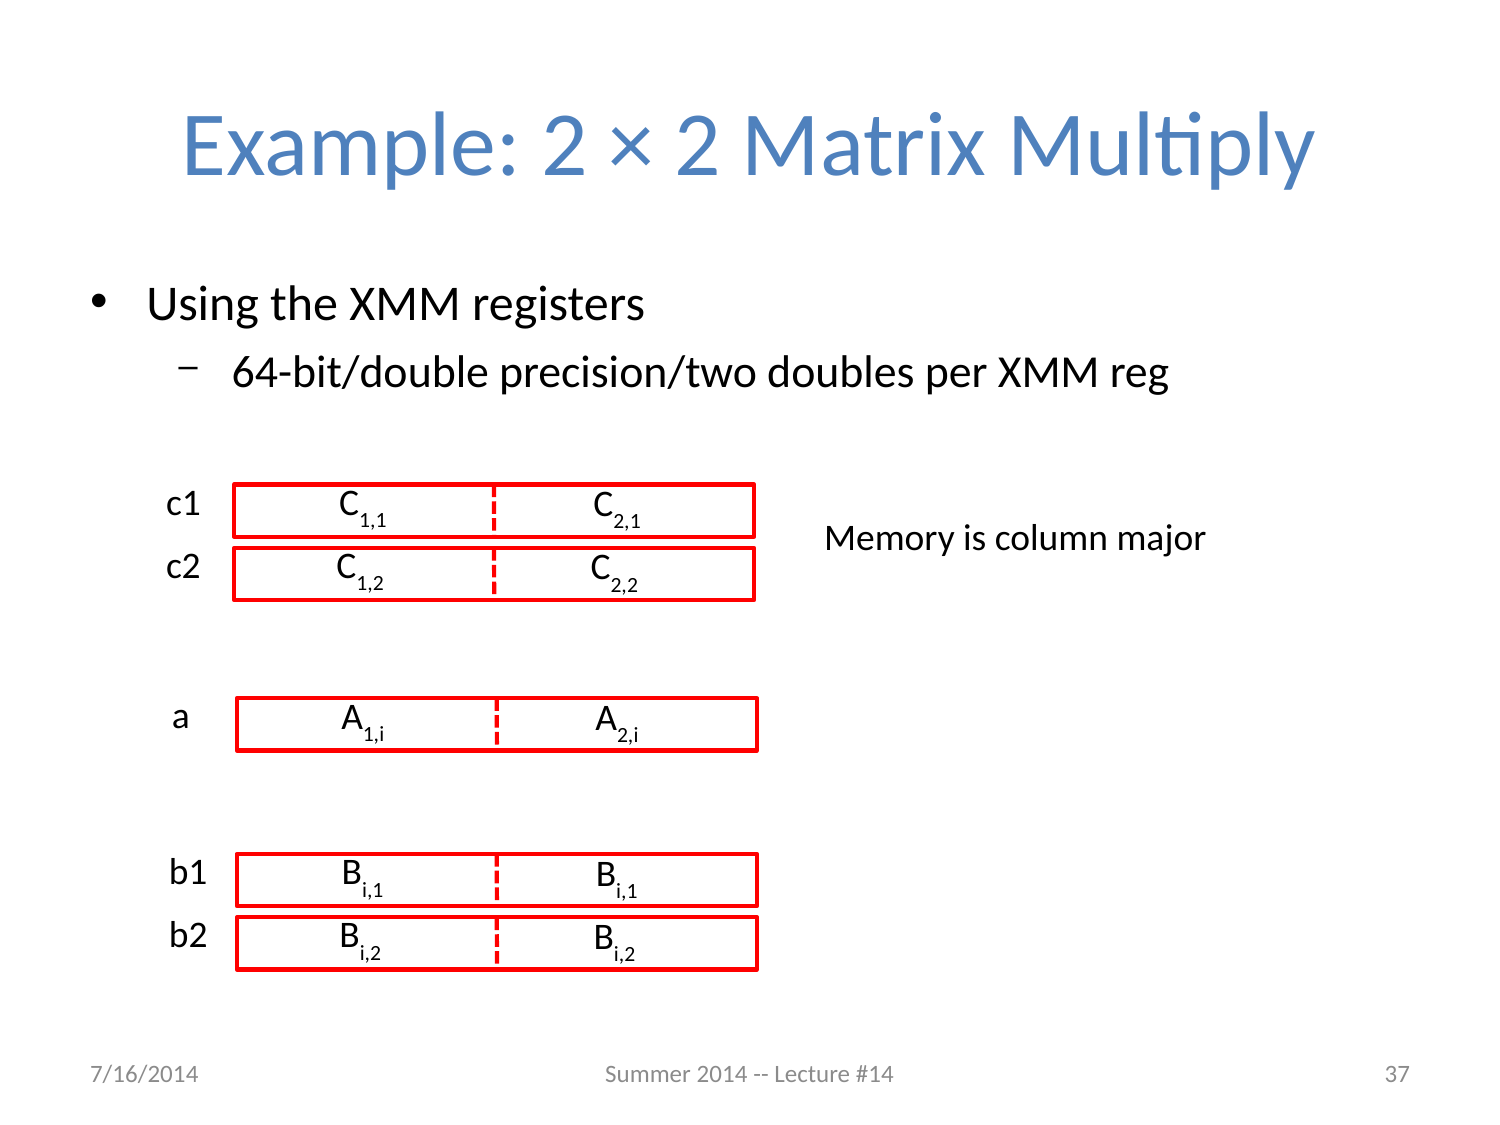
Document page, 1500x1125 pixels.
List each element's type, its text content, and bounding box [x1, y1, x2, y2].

text_box C1,2 [321, 533, 420, 603]
text_box A2,i [580, 685, 654, 755]
text_box Bi,1 [326, 839, 399, 902]
text_box Bi,2 [324, 902, 408, 972]
text_box C1,1 [324, 470, 402, 533]
text_box Bi,2 [578, 904, 662, 974]
text_box c2 [151, 533, 216, 594]
text_box A1,i [326, 684, 400, 754]
text_box Bi,1 [581, 841, 653, 904]
title Example: 2 × 2 Matrix Multiply [75, 45, 1425, 233]
text_box b1 [154, 839, 223, 900]
text_box Memory is column major [809, 505, 1222, 566]
text_box c1 [151, 470, 216, 531]
list Using the XMM registers 64-bit/double precision/two doubles per XMM reg [75, 262, 1425, 458]
text_box C2,1 [578, 471, 656, 534]
text_box a [157, 684, 205, 744]
slide_number <number> [1074, 1042, 1425, 1103]
slide_number 7/16/2014 [75, 1042, 425, 1103]
text_box b2 [154, 902, 223, 963]
footer Summer 2014 -- Lecture #14 [512, 1042, 988, 1103]
text_box C2,2 [575, 534, 690, 604]
